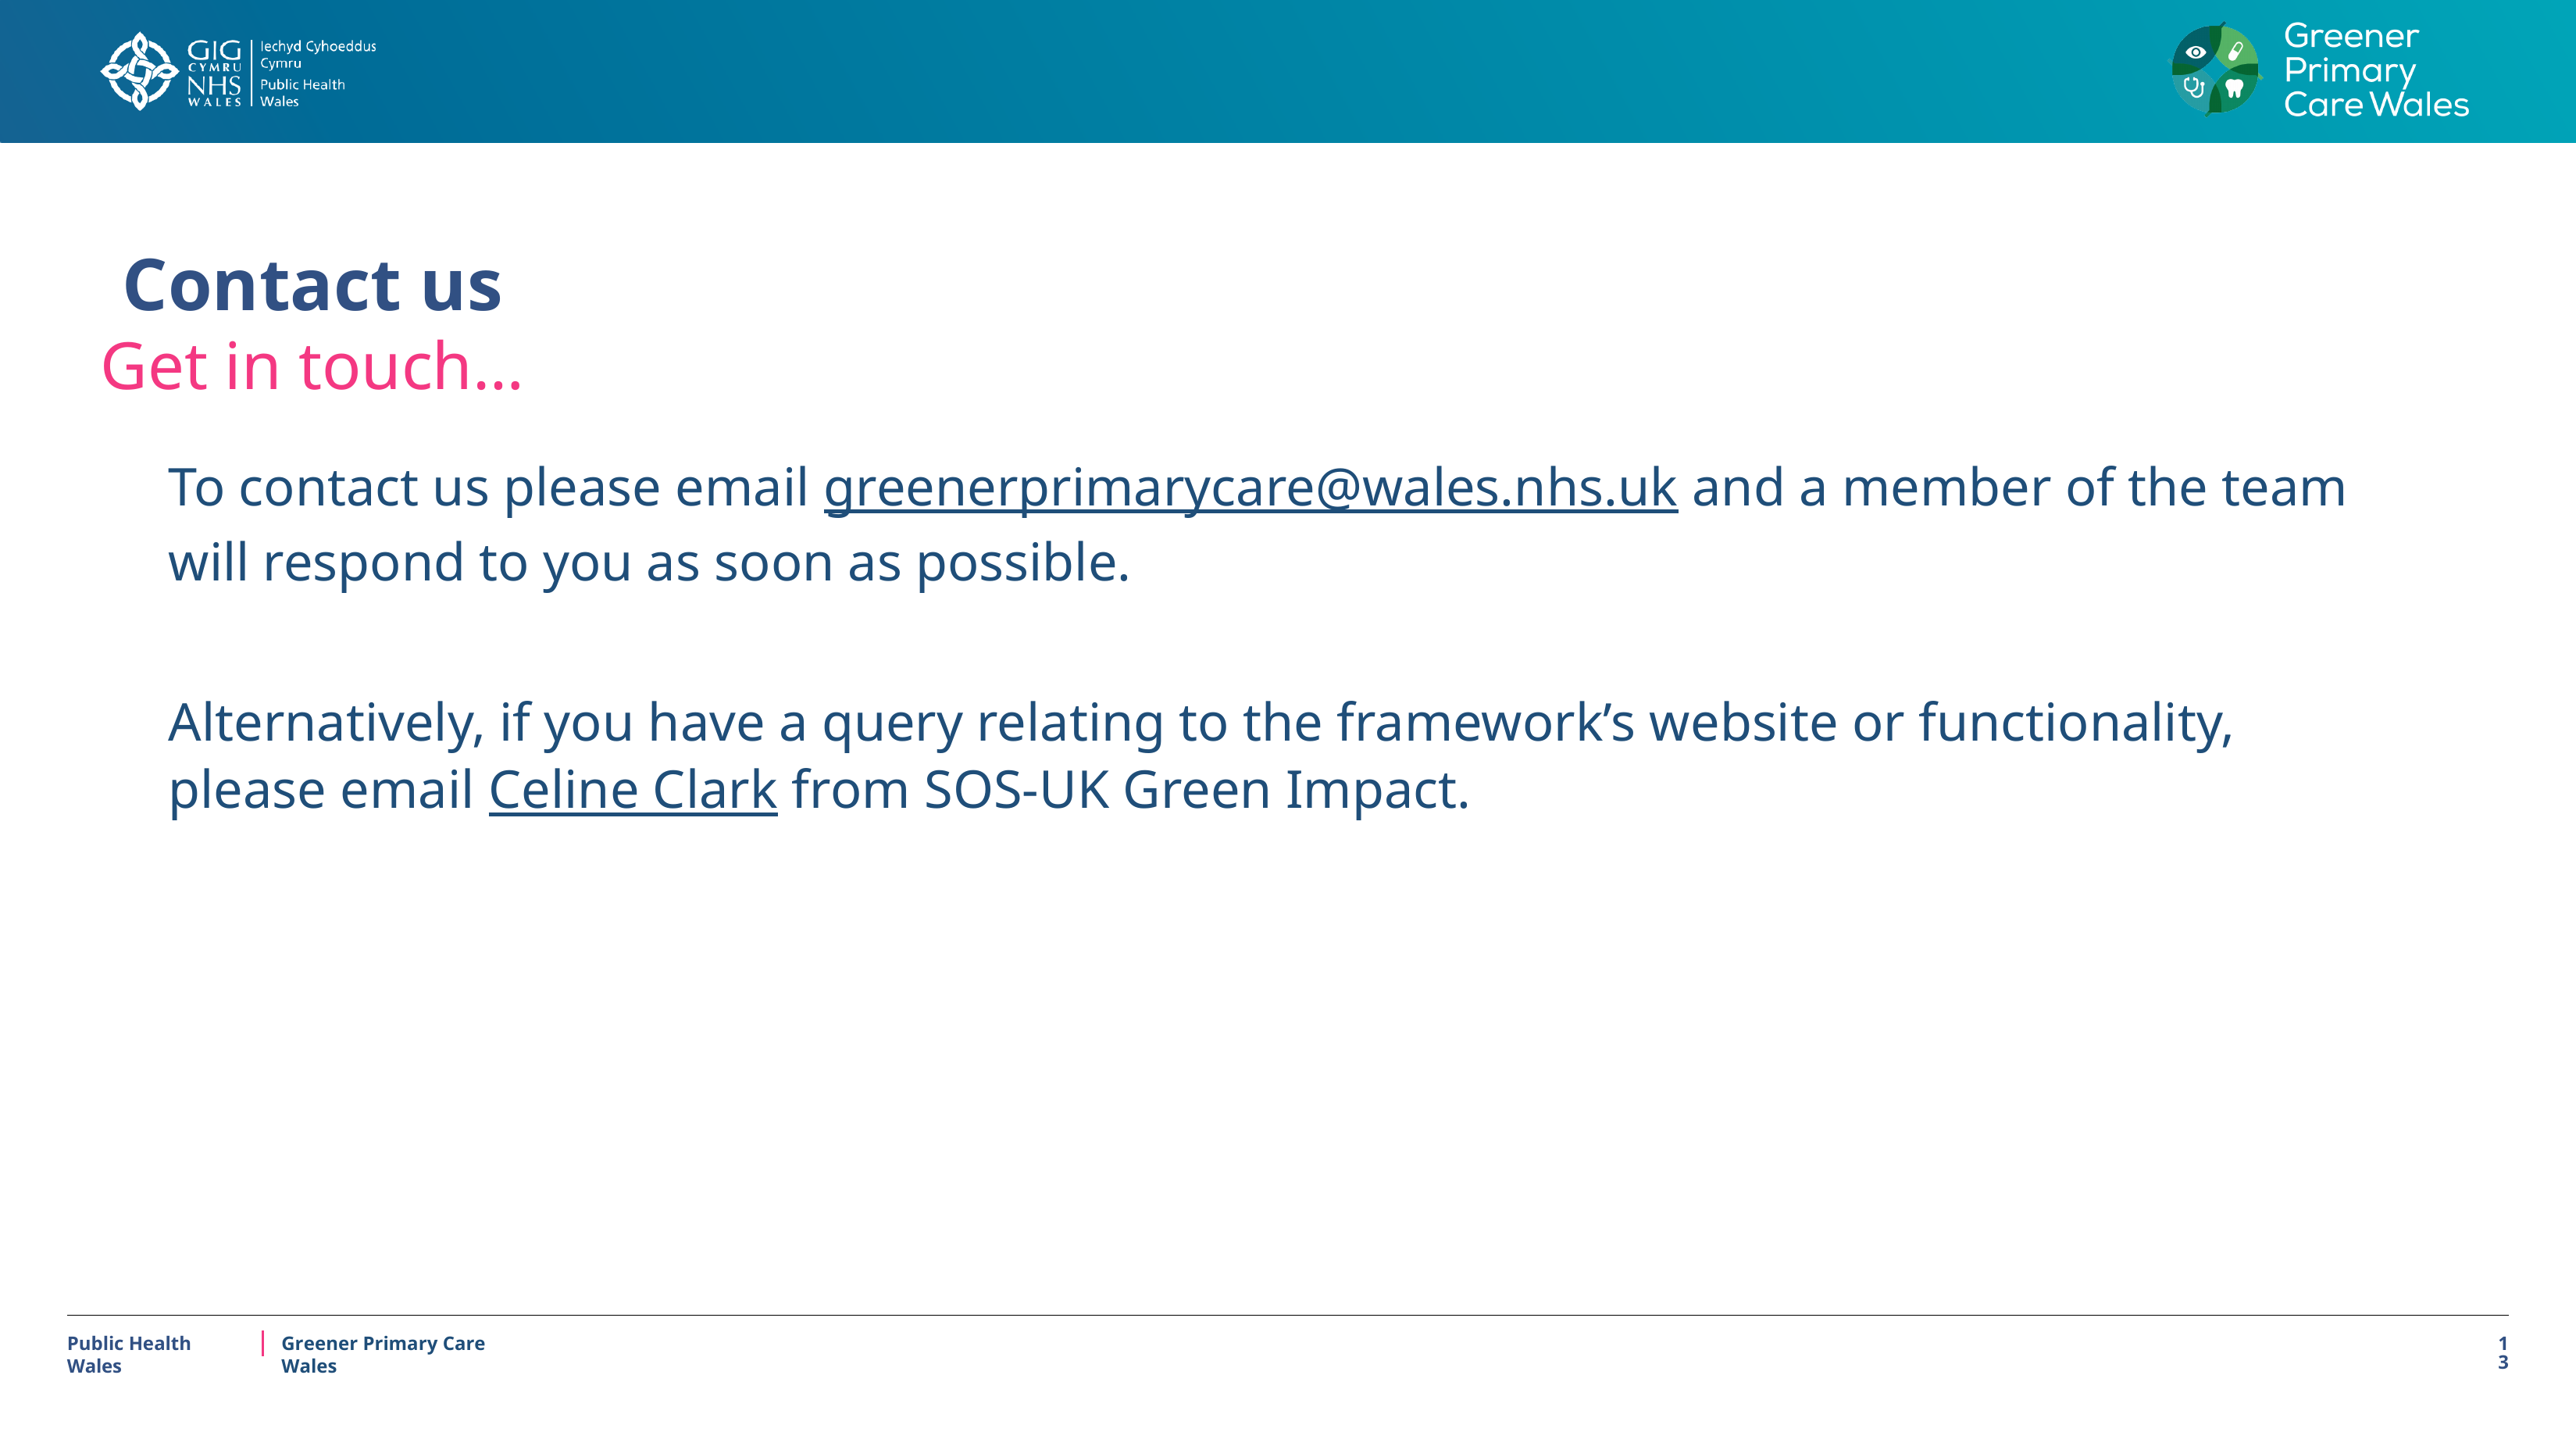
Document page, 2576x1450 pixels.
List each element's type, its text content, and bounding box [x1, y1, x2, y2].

text_box Greener Primary Care Wales [280, 1331, 543, 1355]
picture [2143, 0, 2494, 173]
title Contact us Get in touch… [98, 237, 2196, 943]
text_box Public Health Wales [65, 1331, 248, 1356]
text_box To contact us please email greenerprimarycare@wales.nhs.uk and a member of the team will respond to you as soon as possible. Alternatively, if you have a query relating to the framework’s website or functionality, please email Celine Clark from SOS-UK Green Impact. [168, 447, 2408, 888]
text_box [2493, 1331, 2516, 1356]
